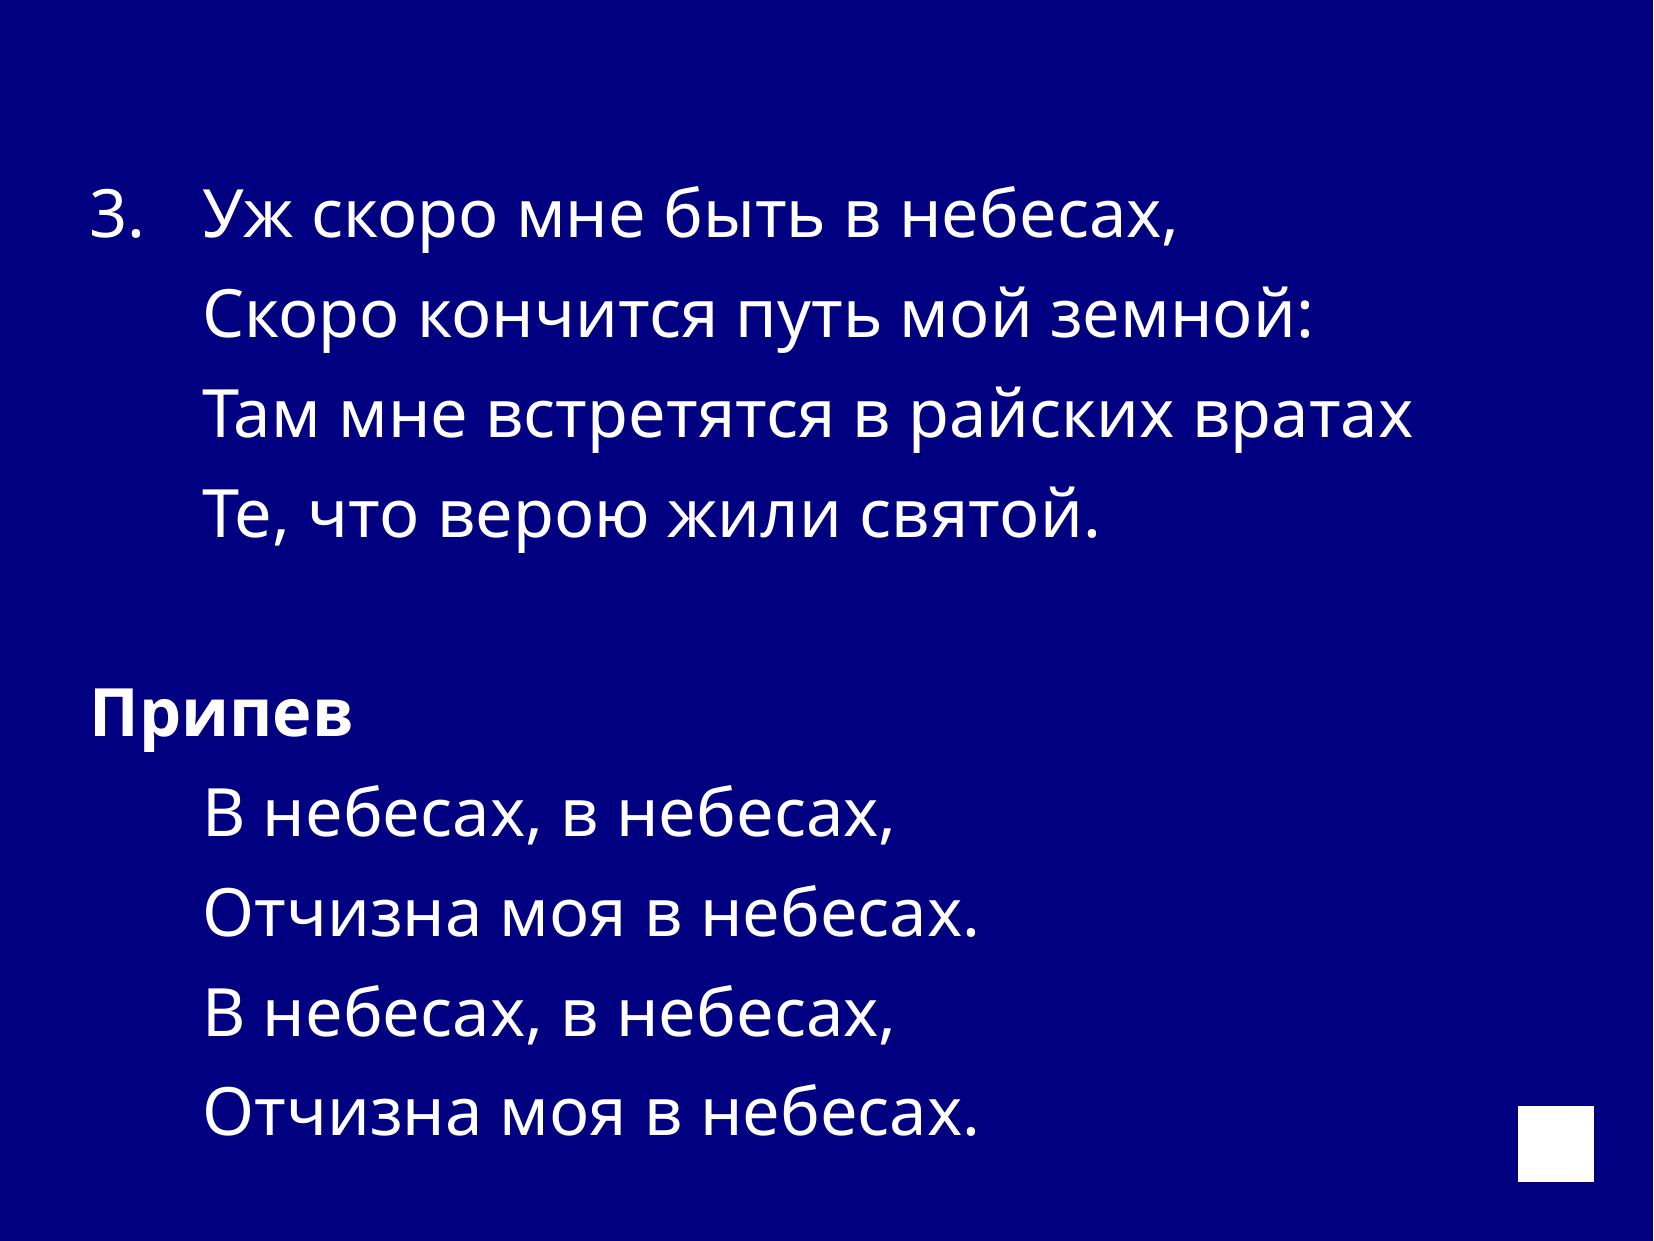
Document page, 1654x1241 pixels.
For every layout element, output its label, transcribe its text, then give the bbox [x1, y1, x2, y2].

text_box [1518, 1106, 1594, 1182]
text_box 3. Уж скоро мне быть в небесах, Скоро кончится путь мой земной: Там мне встретятся в райских вратах Те, что верою жили святой. Припев В небесах, в небесах, Отчизна моя в небесах. В небесах, в небесах, Отчизна моя в небесах. [75, 150, 1576, 1163]
